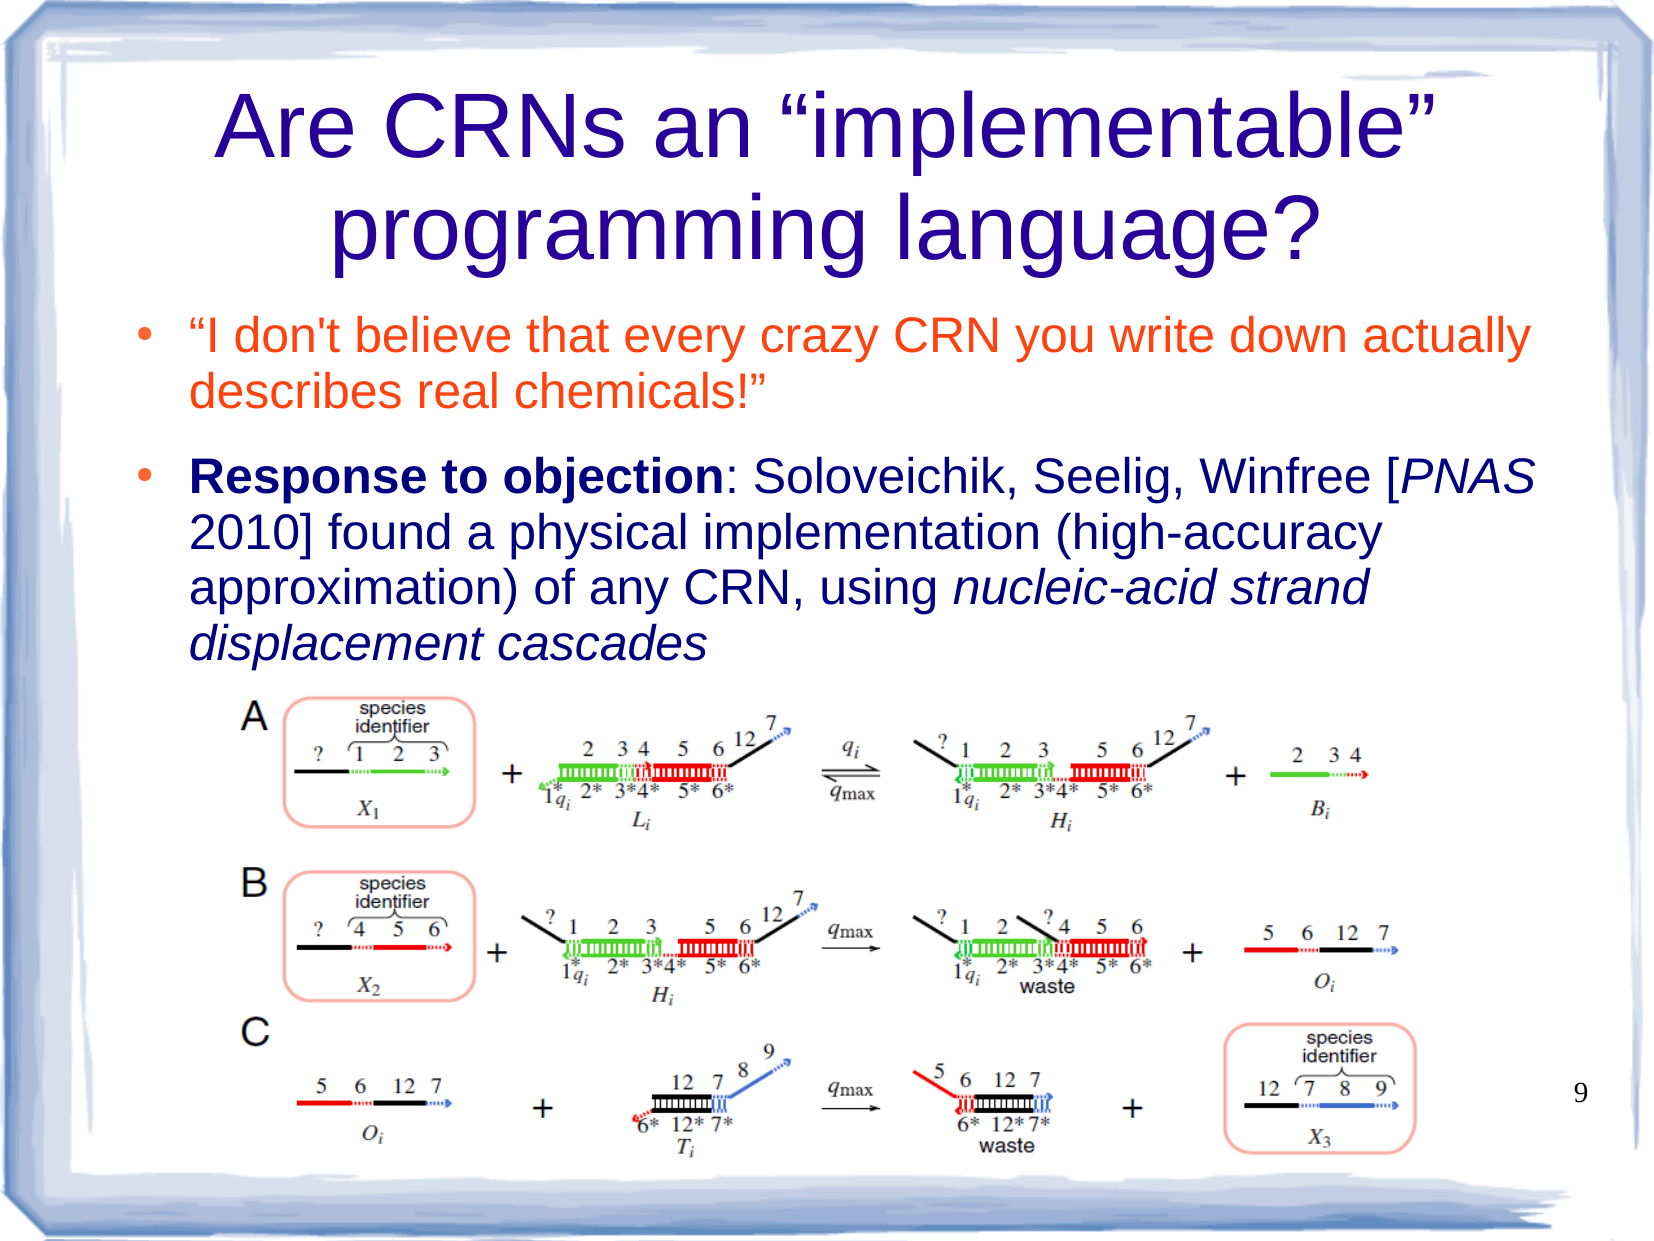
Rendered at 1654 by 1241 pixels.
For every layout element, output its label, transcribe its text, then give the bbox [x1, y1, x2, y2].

title Are CRNs an “implementable” programming language? [82, 73, 1571, 281]
list “I don't believe that every crazy CRN you write down actually describes real chemicals!” Response to objection: Soloveichik, Seelig, Winfree [PNAS 2010] found a physical implementation (high-accuracy approximation) of any CRN, using nucleic-acid strand displacement cascades [118, 307, 1571, 673]
picture [0, 0, 1654, 1241]
